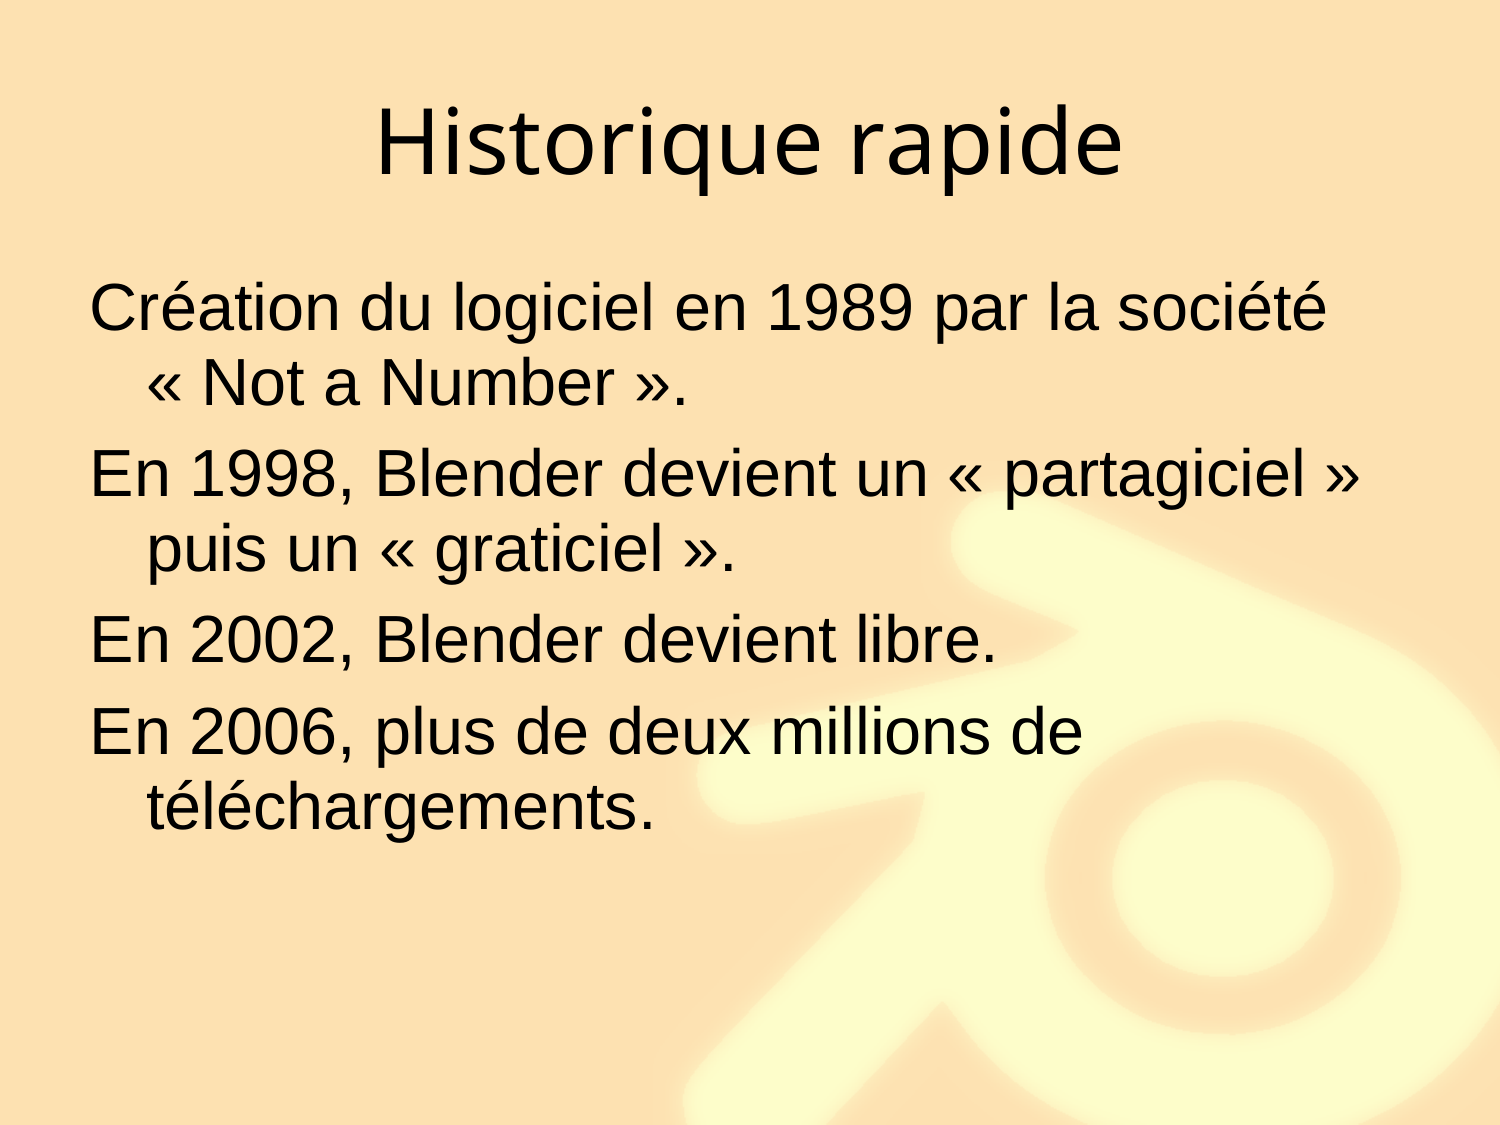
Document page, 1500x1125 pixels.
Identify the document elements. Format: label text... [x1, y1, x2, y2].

picture [0, 0, 1500, 1125]
title Historique rapide [75, 45, 1426, 233]
list Création du logiciel en 1989 par la société « Not a Number ». En 1998, Blender devient un « partagiciel » puis un « graticiel ». En 2002, Blender devient libre. En 2006, plus de deux millions de téléchargements. [75, 262, 1426, 1006]
